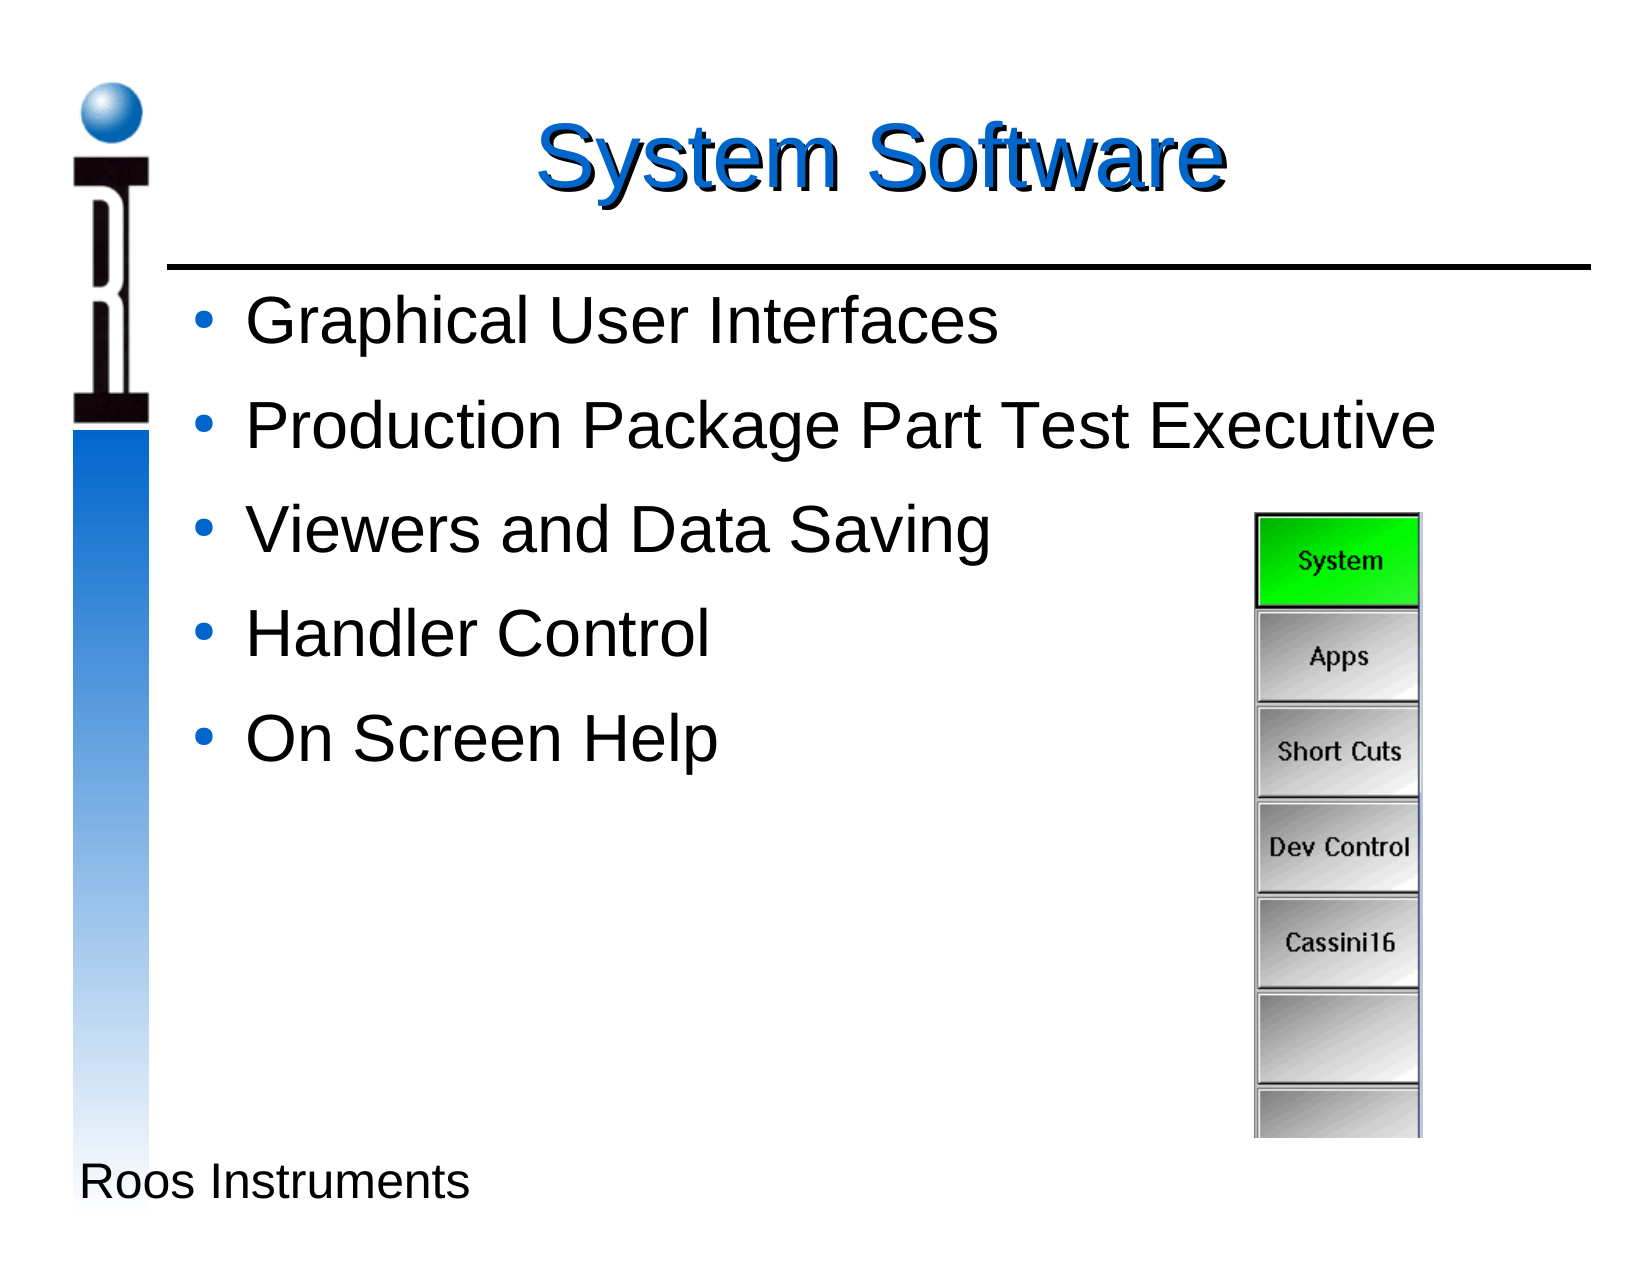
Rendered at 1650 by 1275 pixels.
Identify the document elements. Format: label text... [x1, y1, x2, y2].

title System Software [171, 59, 1591, 253]
picture [69, 78, 154, 430]
list Graphical User Interfaces Production Package Part Test Executive Viewers and Data Saving Handler Control On Screen Help [174, 283, 1591, 1094]
picture [1254, 512, 1423, 1138]
